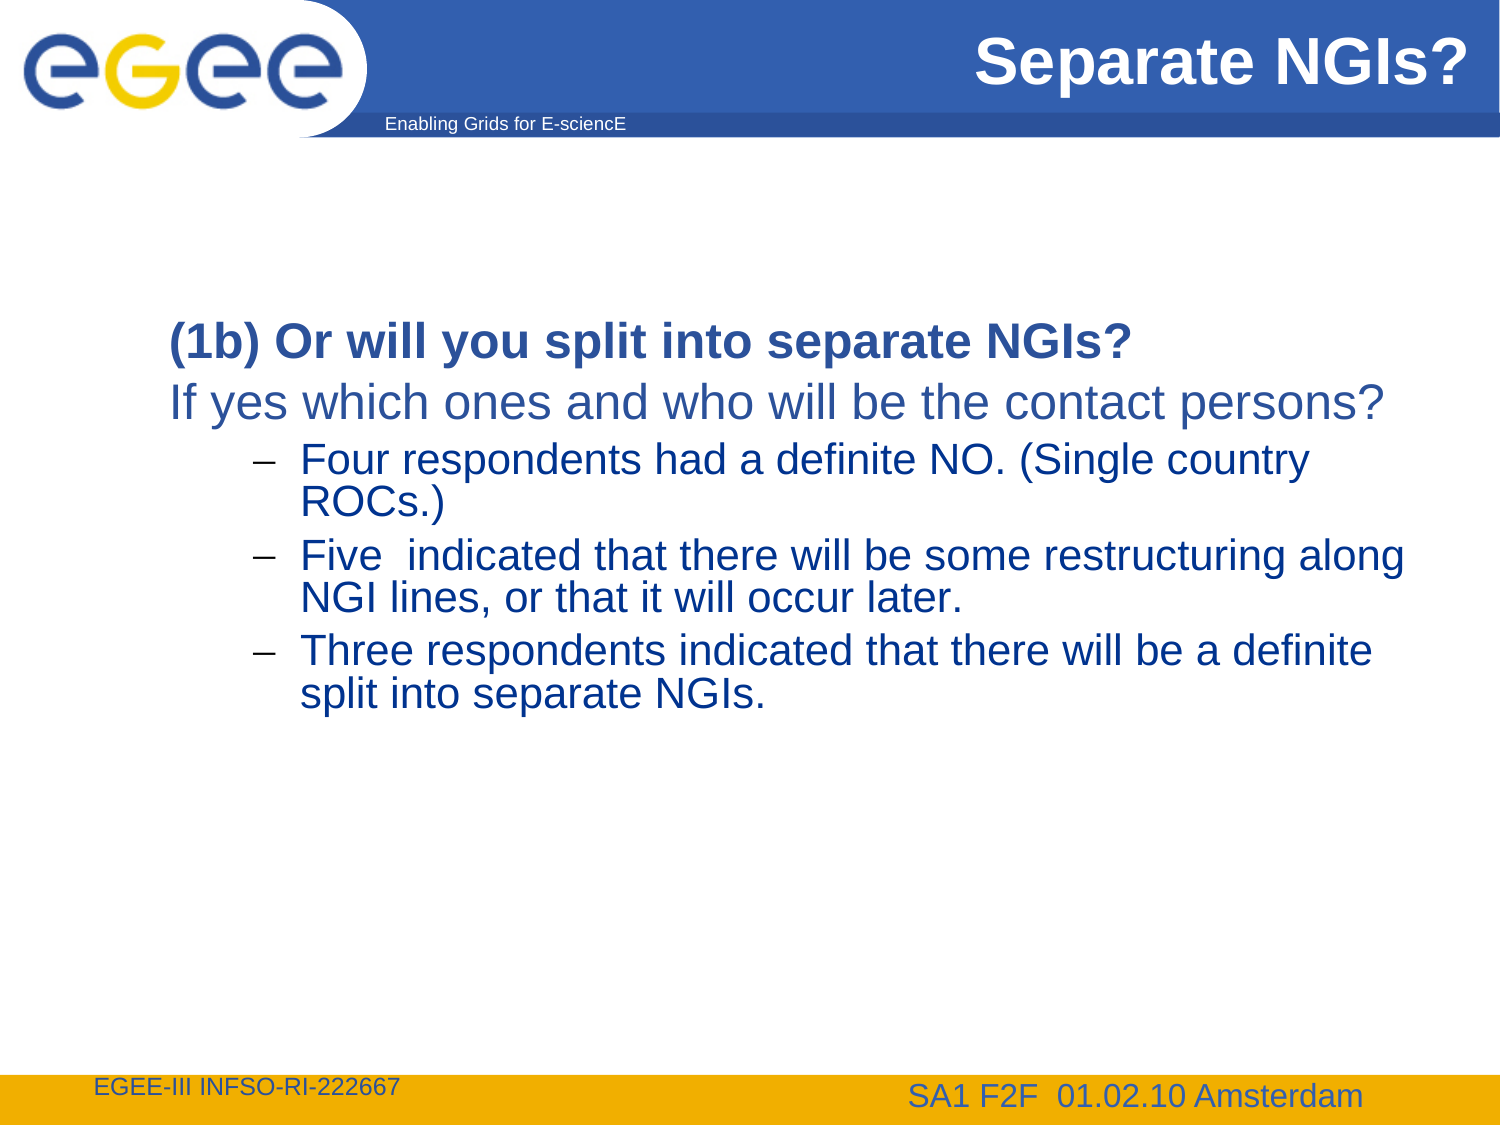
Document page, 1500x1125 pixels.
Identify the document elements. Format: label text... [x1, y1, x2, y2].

title Separate NGIs? [369, 0, 1472, 147]
list (1b) Or will you split into separate NGIs? If yes which ones and who will be the contact persons? Four respondents had a definite NO. (Single country ROCs.) Five indicated that there will be some restructuring along NGI lines, or that it will occur later. Three respondents indicated that there will be a definite split into separate NGIs. [56, 320, 1463, 1033]
picture [18, 30, 349, 112]
